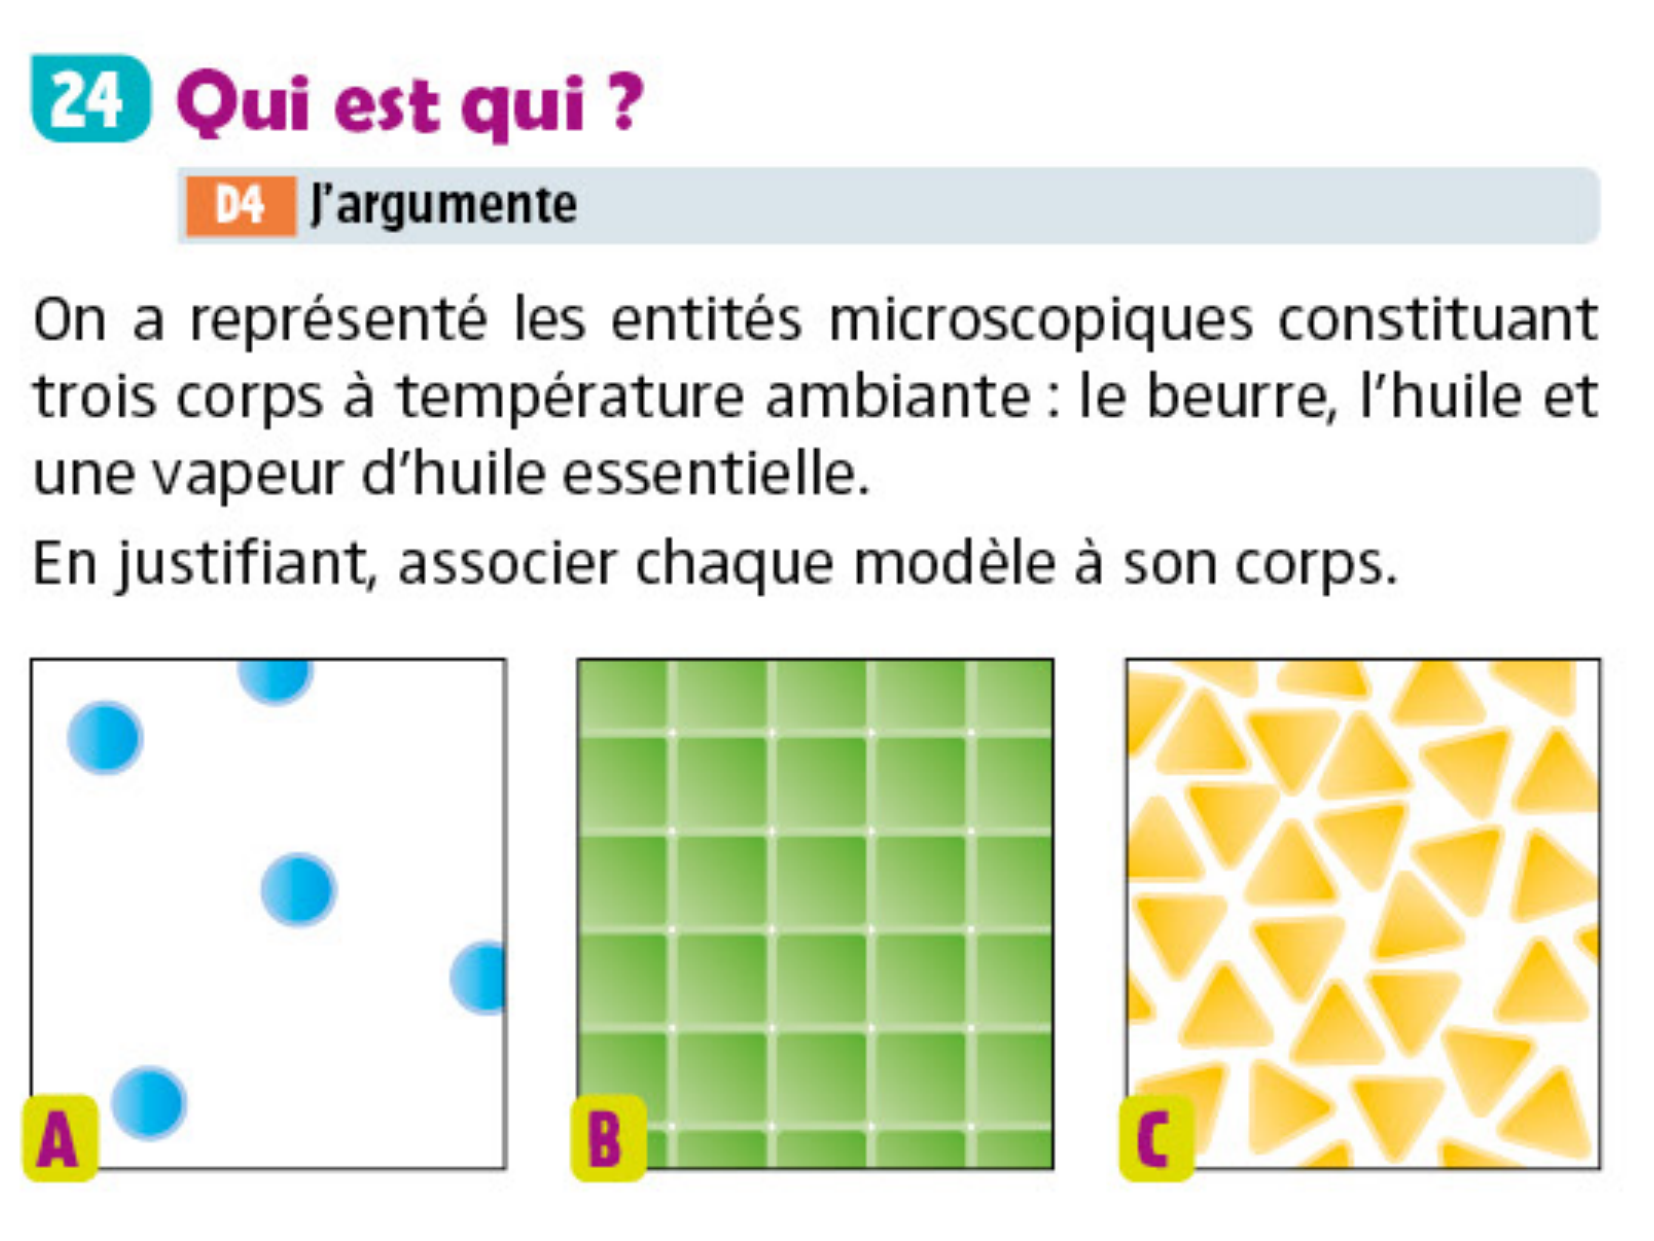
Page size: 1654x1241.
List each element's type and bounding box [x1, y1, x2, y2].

subtitle [11, 129, 1642, 1229]
picture [6, 20, 1636, 1205]
